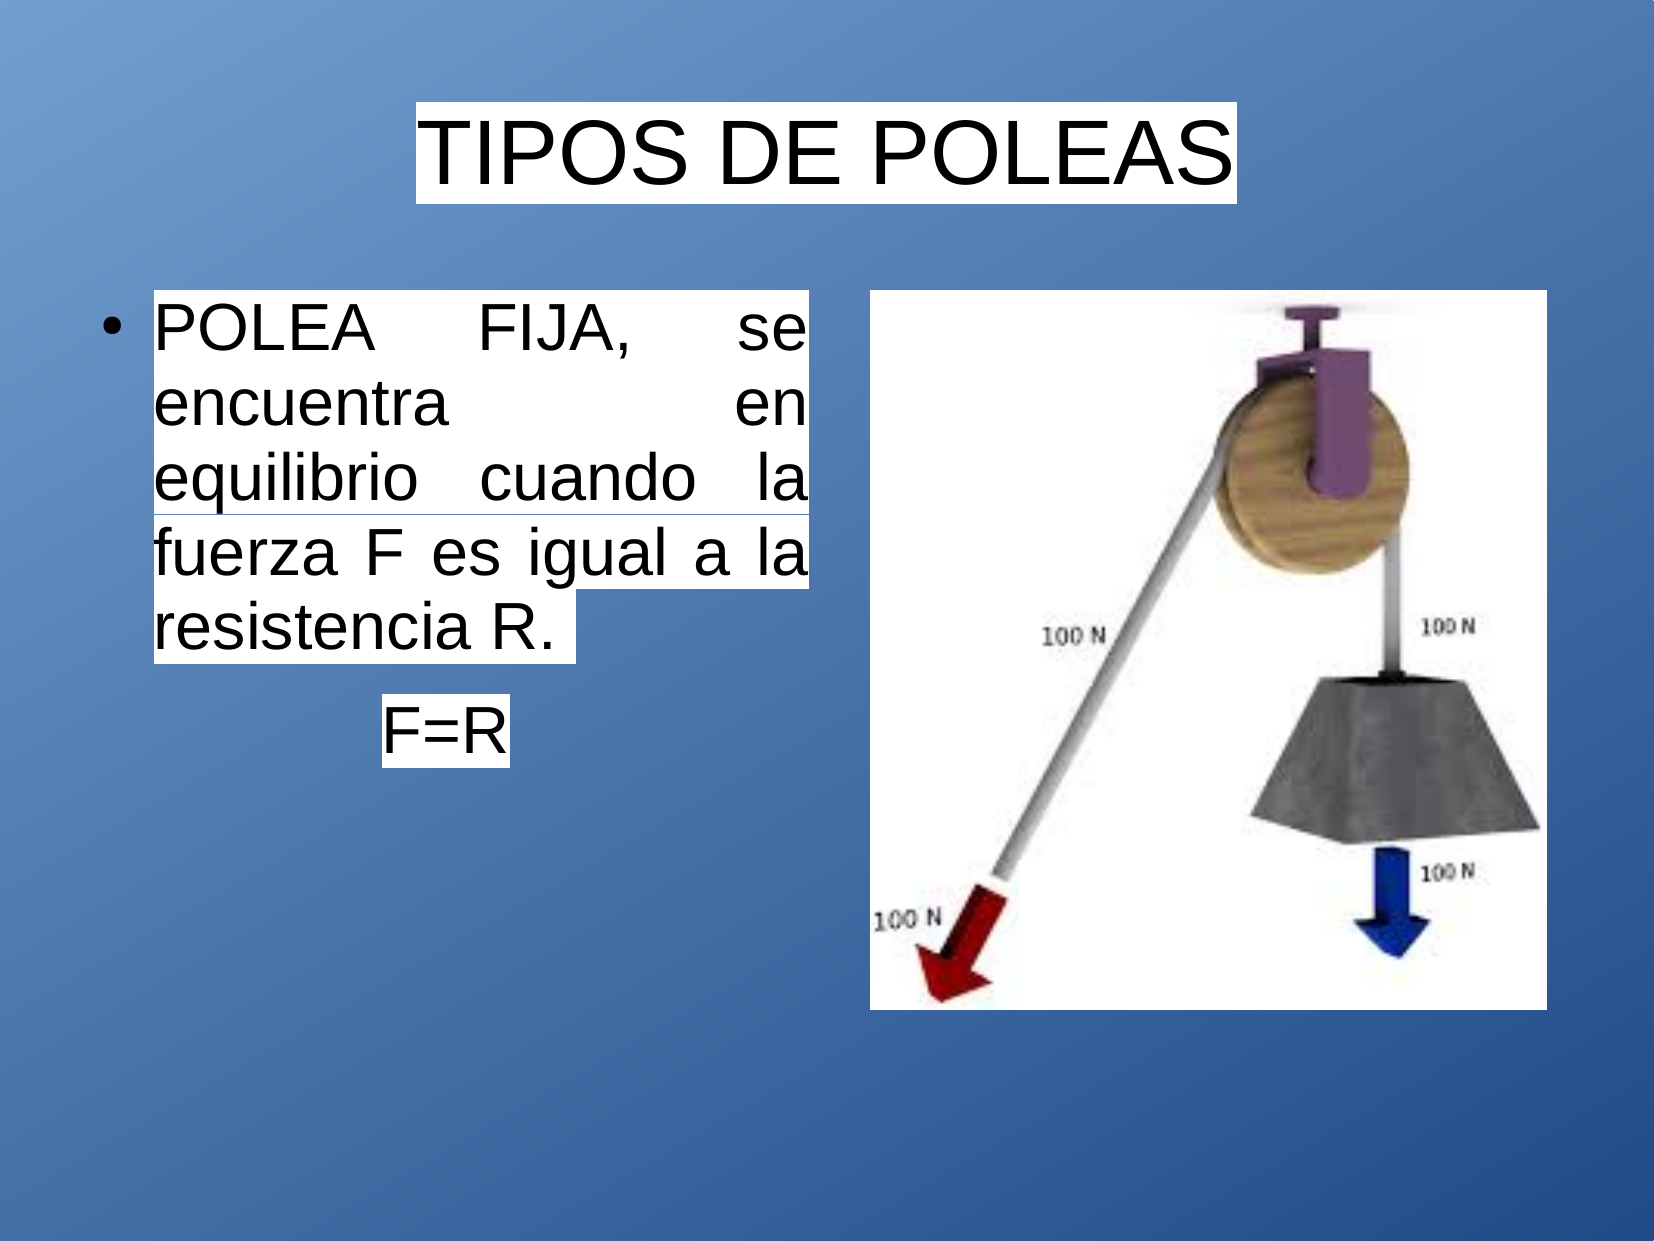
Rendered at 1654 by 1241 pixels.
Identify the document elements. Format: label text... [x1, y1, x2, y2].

list POLEA FIJA, se encuentra en equilibrio cuando la fuerza F es igual a la resistencia R. F=R [82, 290, 809, 1010]
title TIPOS DE POLEAS [82, 49, 1571, 257]
picture [870, 290, 1547, 1010]
